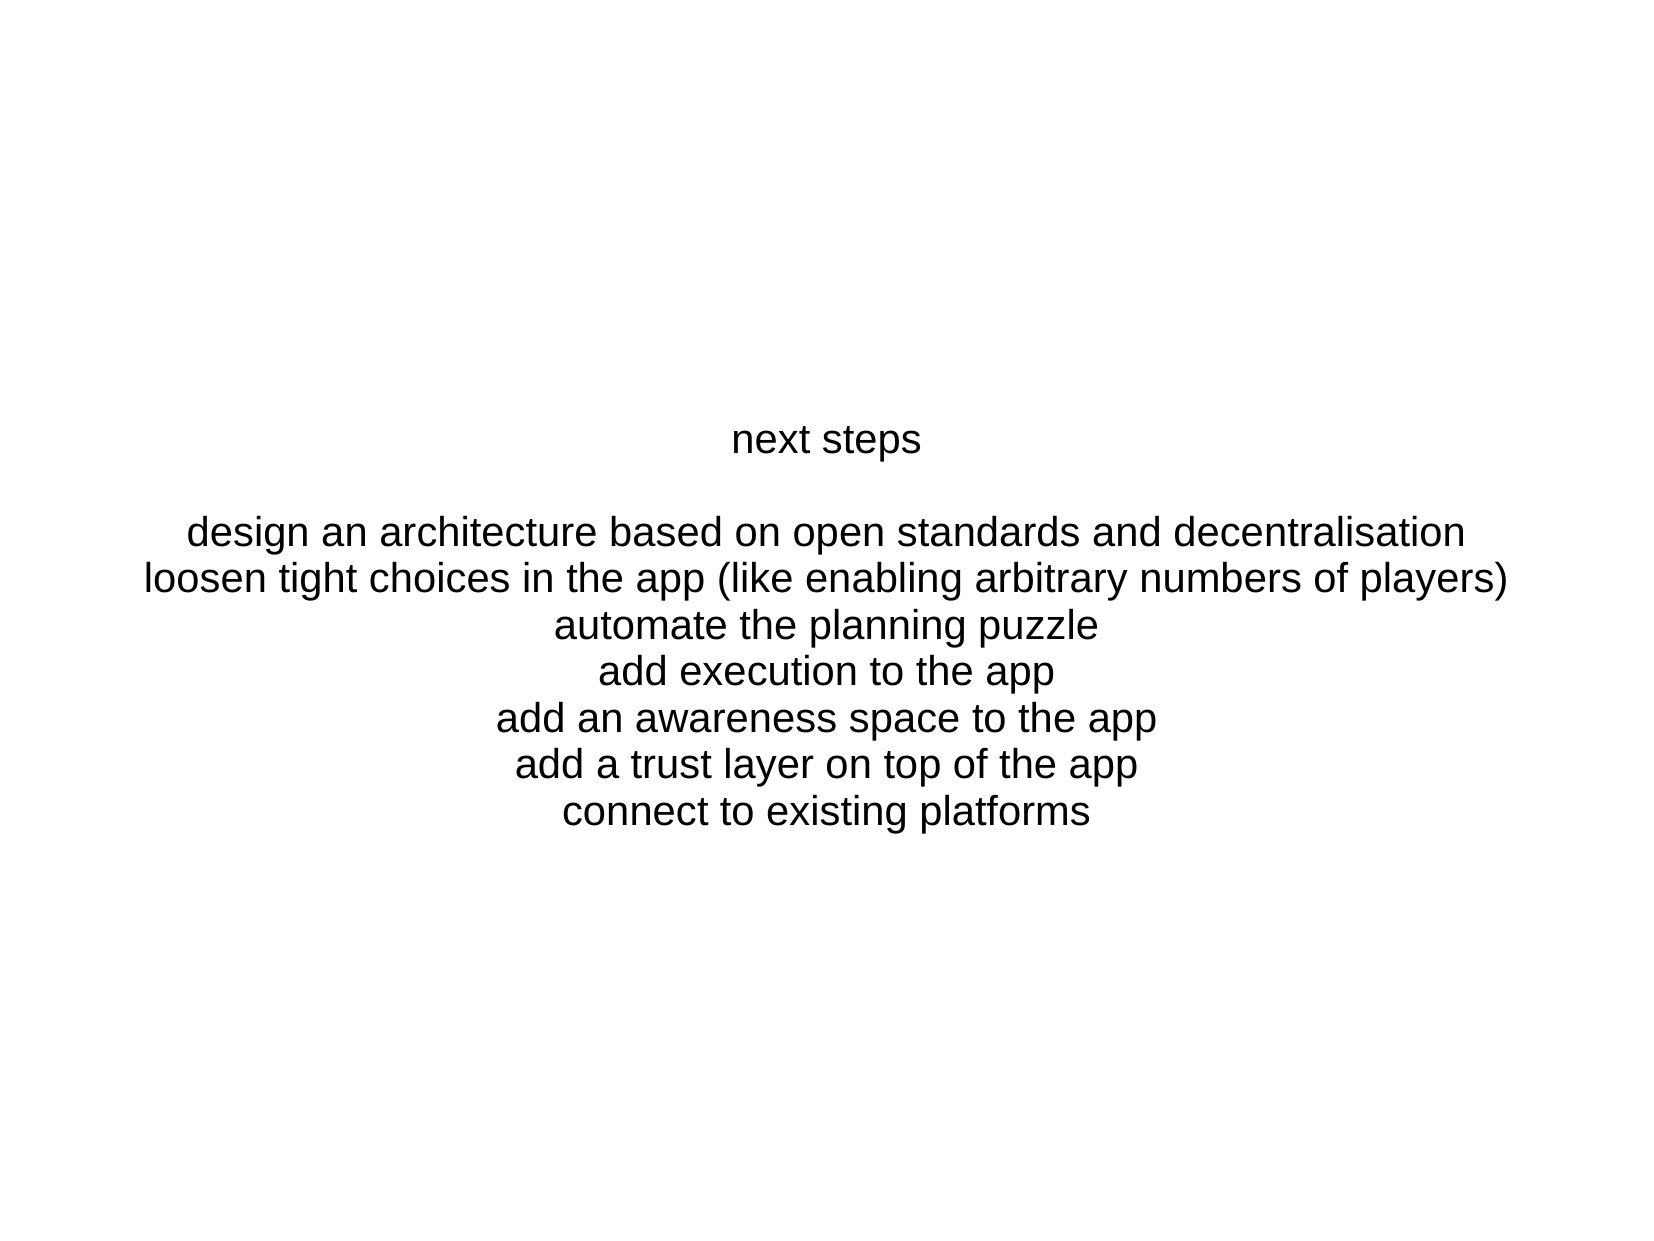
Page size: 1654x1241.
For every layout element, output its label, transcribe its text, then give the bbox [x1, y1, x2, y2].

subtitle next steps design an architecture based on open standards and decentralisation loosen tight choices in the app (like enabling arbitrary numbers of players) automate the planning puzzle add execution to the app add an awareness space to the app add a trust layer on top of the app connect to existing platforms [82, 49, 1571, 1201]
